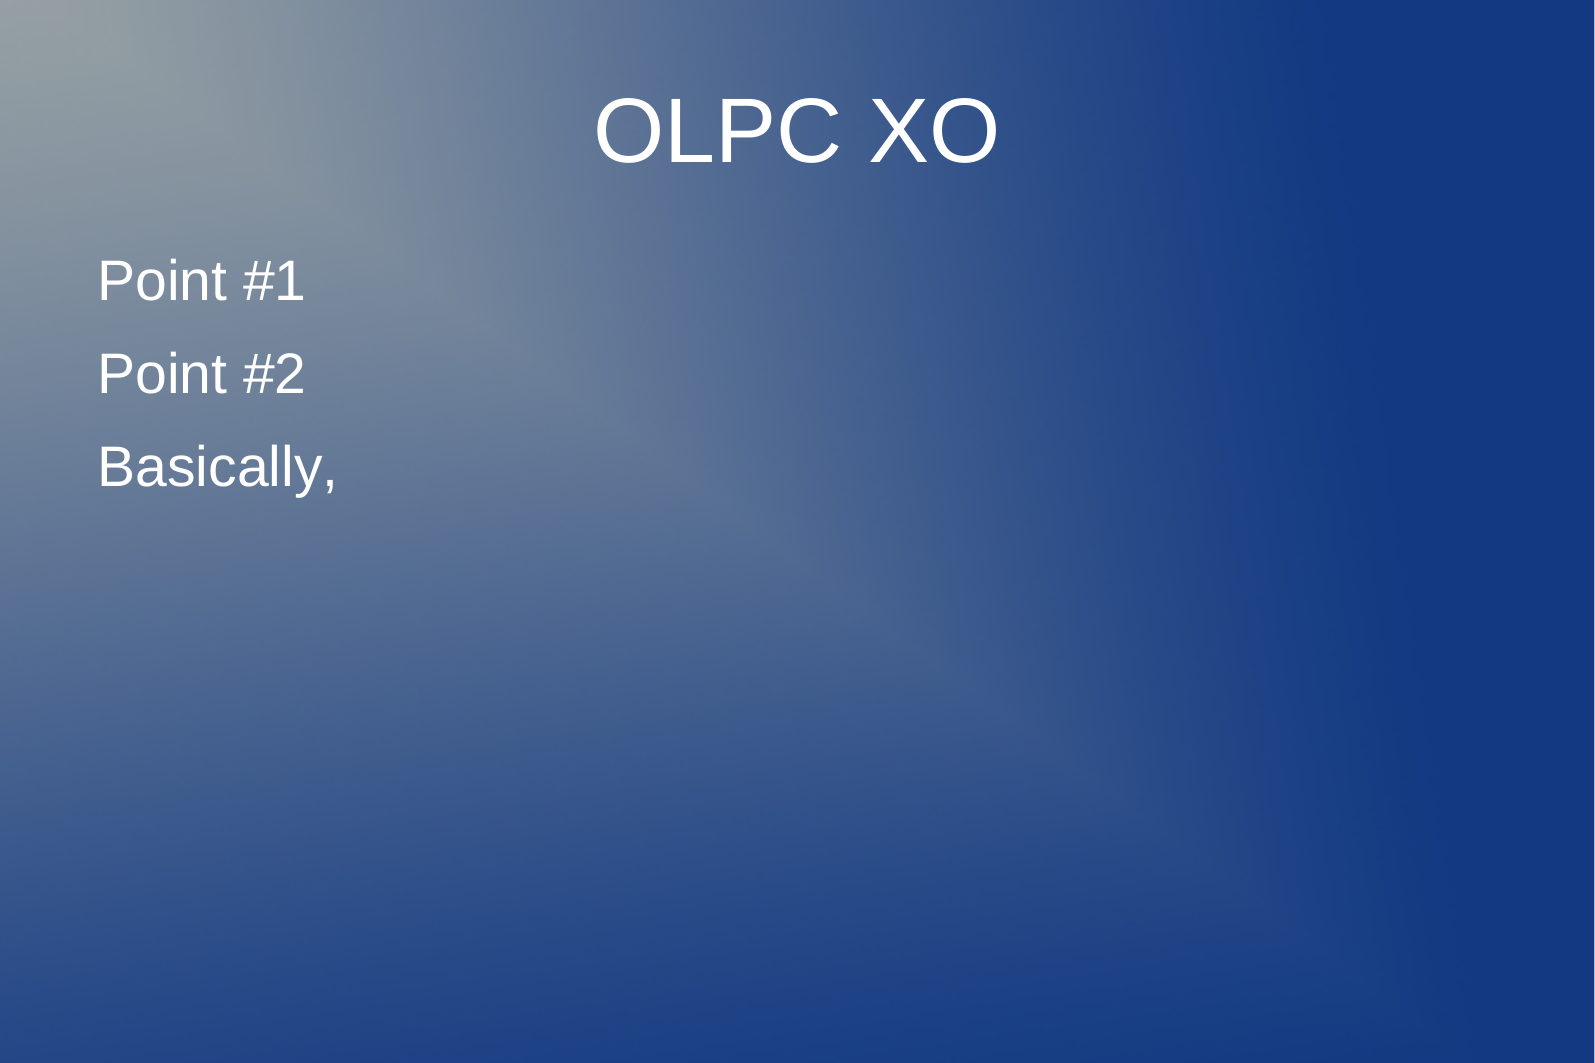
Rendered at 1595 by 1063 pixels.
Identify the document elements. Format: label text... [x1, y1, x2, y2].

title OLPC XO [79, 42, 1515, 220]
picture [0, 0, 1595, 1063]
list Point #1 Point #2 Basically, [79, 248, 1515, 951]
